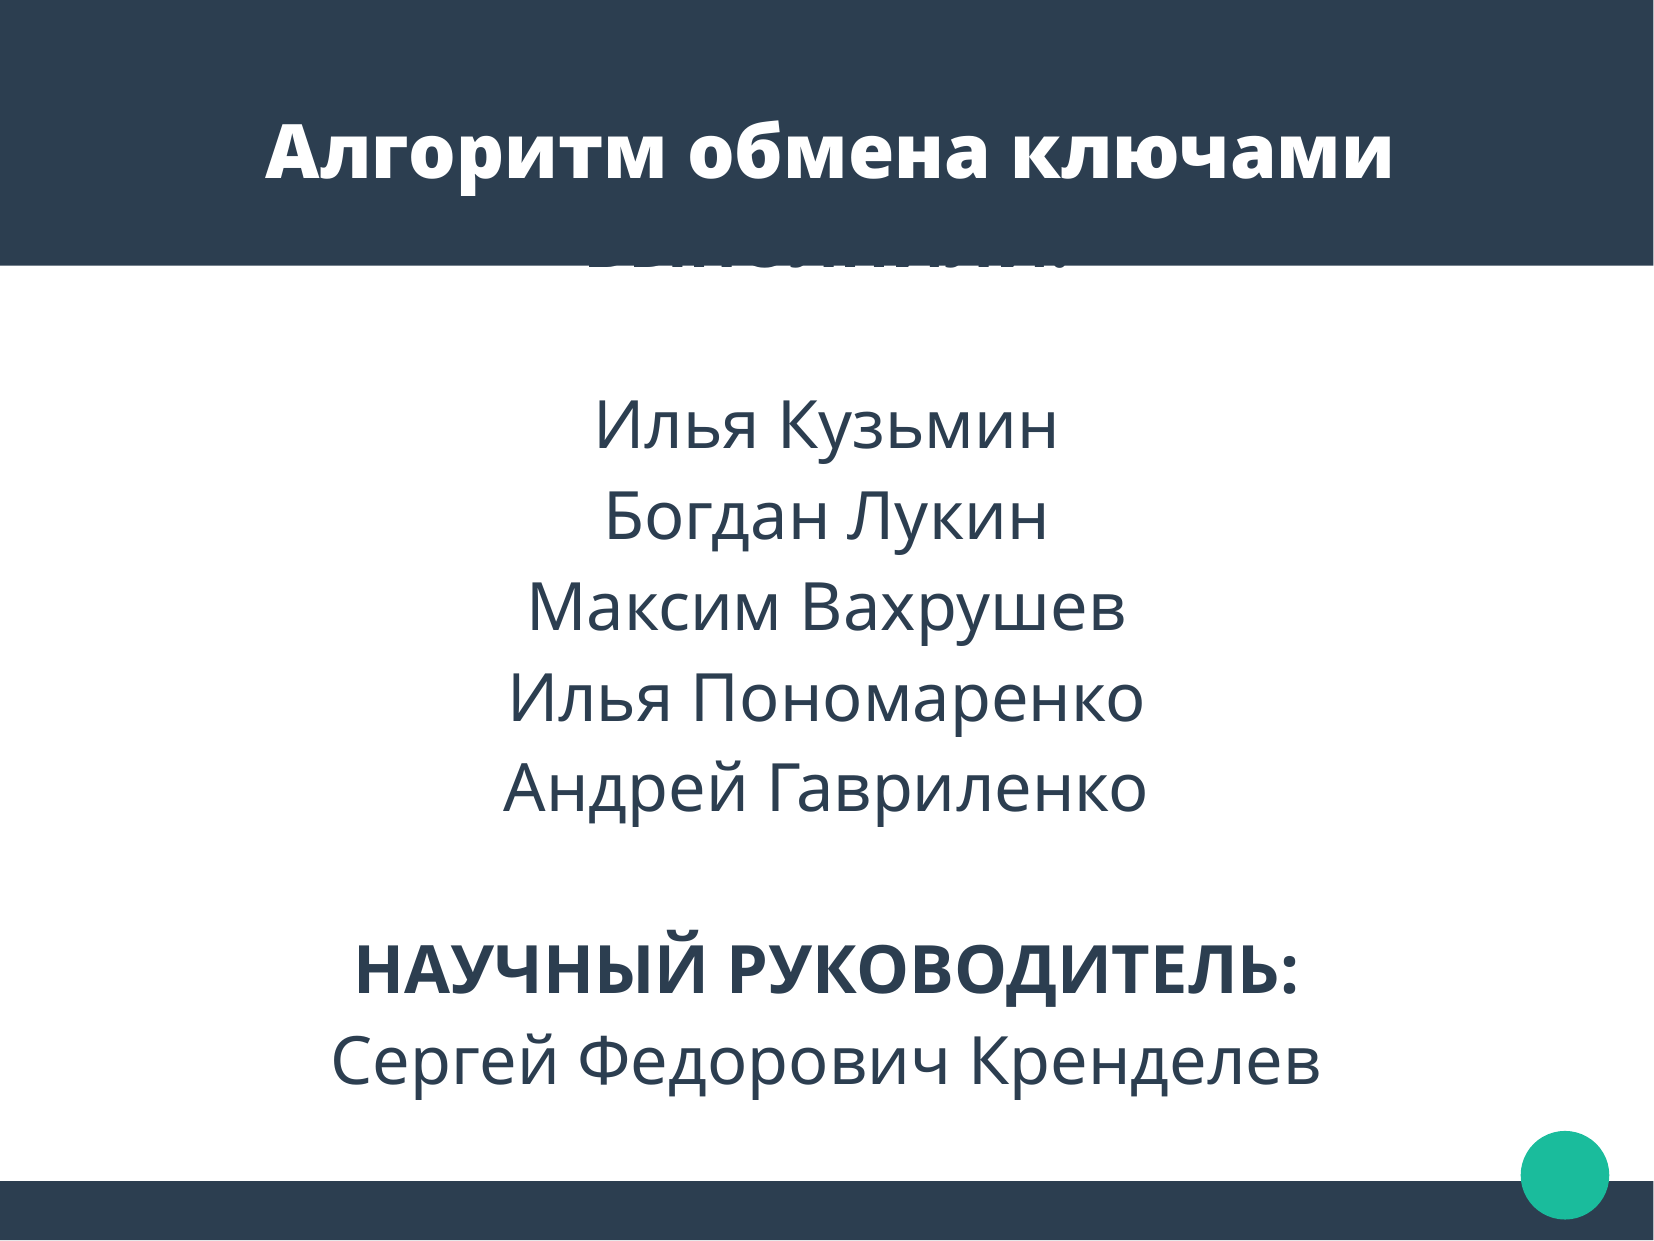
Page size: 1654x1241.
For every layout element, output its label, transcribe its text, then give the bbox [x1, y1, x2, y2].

subtitle ВЫПОЛНИЛИ: Илья Кузьмин Богдан Лукин Максим Вахрушев Илья Пономаренко Андрей Гавриленко НАУЧНЫЙ РУКОВОДИТЕЛЬ: Сергей Федорович Кренделев [82, 260, 1571, 1039]
title Алгоритм обмена ключами [265, 47, 1595, 252]
